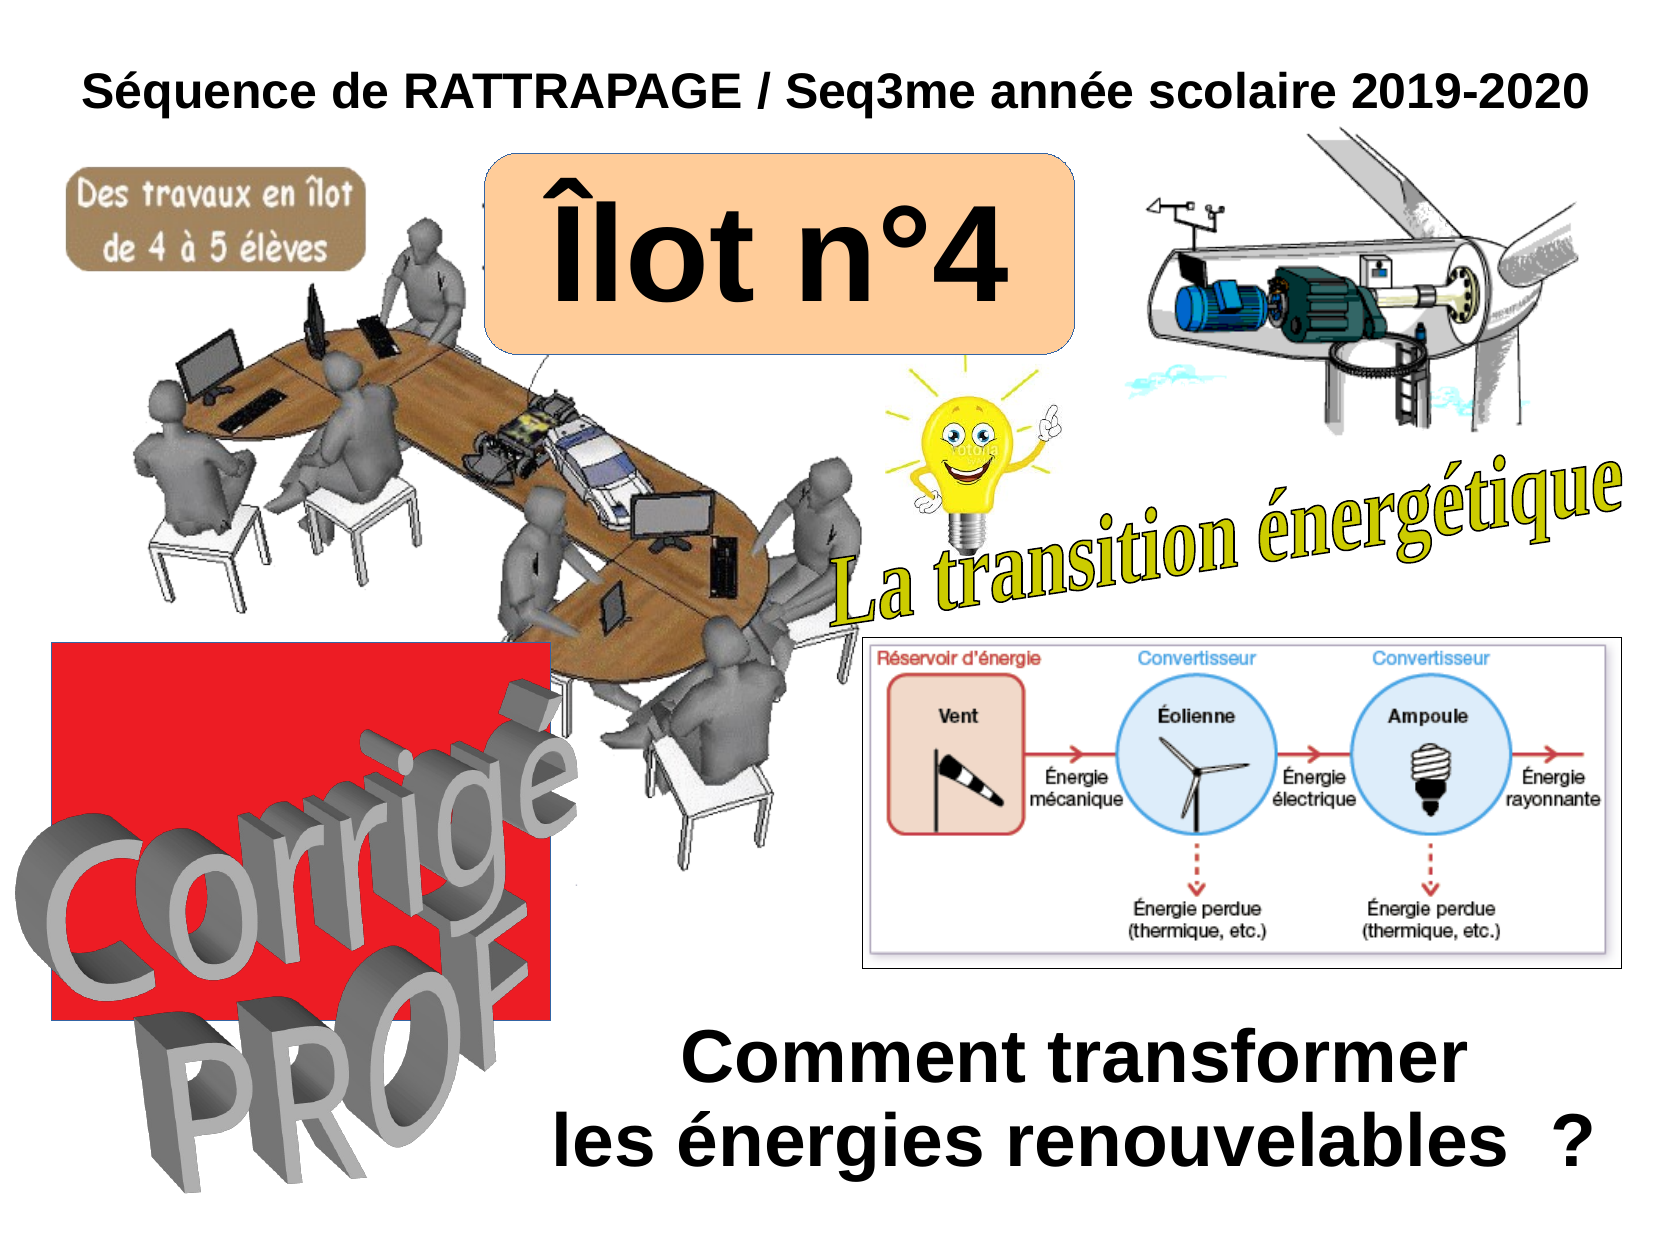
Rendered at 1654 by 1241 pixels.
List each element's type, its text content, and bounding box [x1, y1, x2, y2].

text_box La transition énergétique [880, 568, 914, 619]
text_box [420, 865, 446, 895]
text_box La transition énergétique [1028, 544, 1067, 598]
text_box La transition énergétique [1490, 478, 1509, 529]
text_box La transition énergétique [1397, 484, 1432, 563]
text_box Séquence de RATTRAPAGE / Seq3me année scolaire 2019-2020 [67, 56, 1615, 127]
text_box La transition énergétique [1163, 525, 1195, 576]
text_box La transition énergétique [992, 551, 1026, 603]
picture [55, 153, 1622, 969]
text_box La transition énergétique [1434, 485, 1463, 536]
text_box La transition énergétique [1465, 471, 1489, 531]
text_box La transition énergétique [1512, 470, 1550, 545]
text_box La transition énergétique [1097, 537, 1116, 587]
text_box La transition énergétique [1069, 540, 1095, 591]
text_box La transition énergétique [1291, 505, 1330, 558]
text_box La transition énergétique [1259, 511, 1288, 562]
text_box La transition énergétique [1364, 493, 1394, 547]
text_box La transition énergétique [1199, 519, 1238, 572]
text_box [51, 642, 551, 1021]
text_box [493, 821, 551, 1021]
text_box [545, 723, 551, 733]
text_box La transition énergétique [1117, 523, 1141, 583]
text_box La transition énergétique [1142, 530, 1160, 581]
text_box La transition énergétique [959, 554, 989, 608]
picture [1122, 126, 1582, 437]
text_box La transition énergétique [1593, 461, 1622, 512]
text_box Îlot n°4 [484, 153, 1075, 355]
text_box La transition énergétique [934, 550, 957, 611]
text_box La transition énergétique [1332, 500, 1361, 551]
text_box [186, 874, 207, 933]
text_box La transition énergétique [830, 555, 875, 627]
text_box [393, 1000, 410, 1021]
text_box Comment transformer les énergies renouvelables ? [519, 1007, 1630, 1208]
text_box La transition énergétique [1551, 466, 1589, 519]
